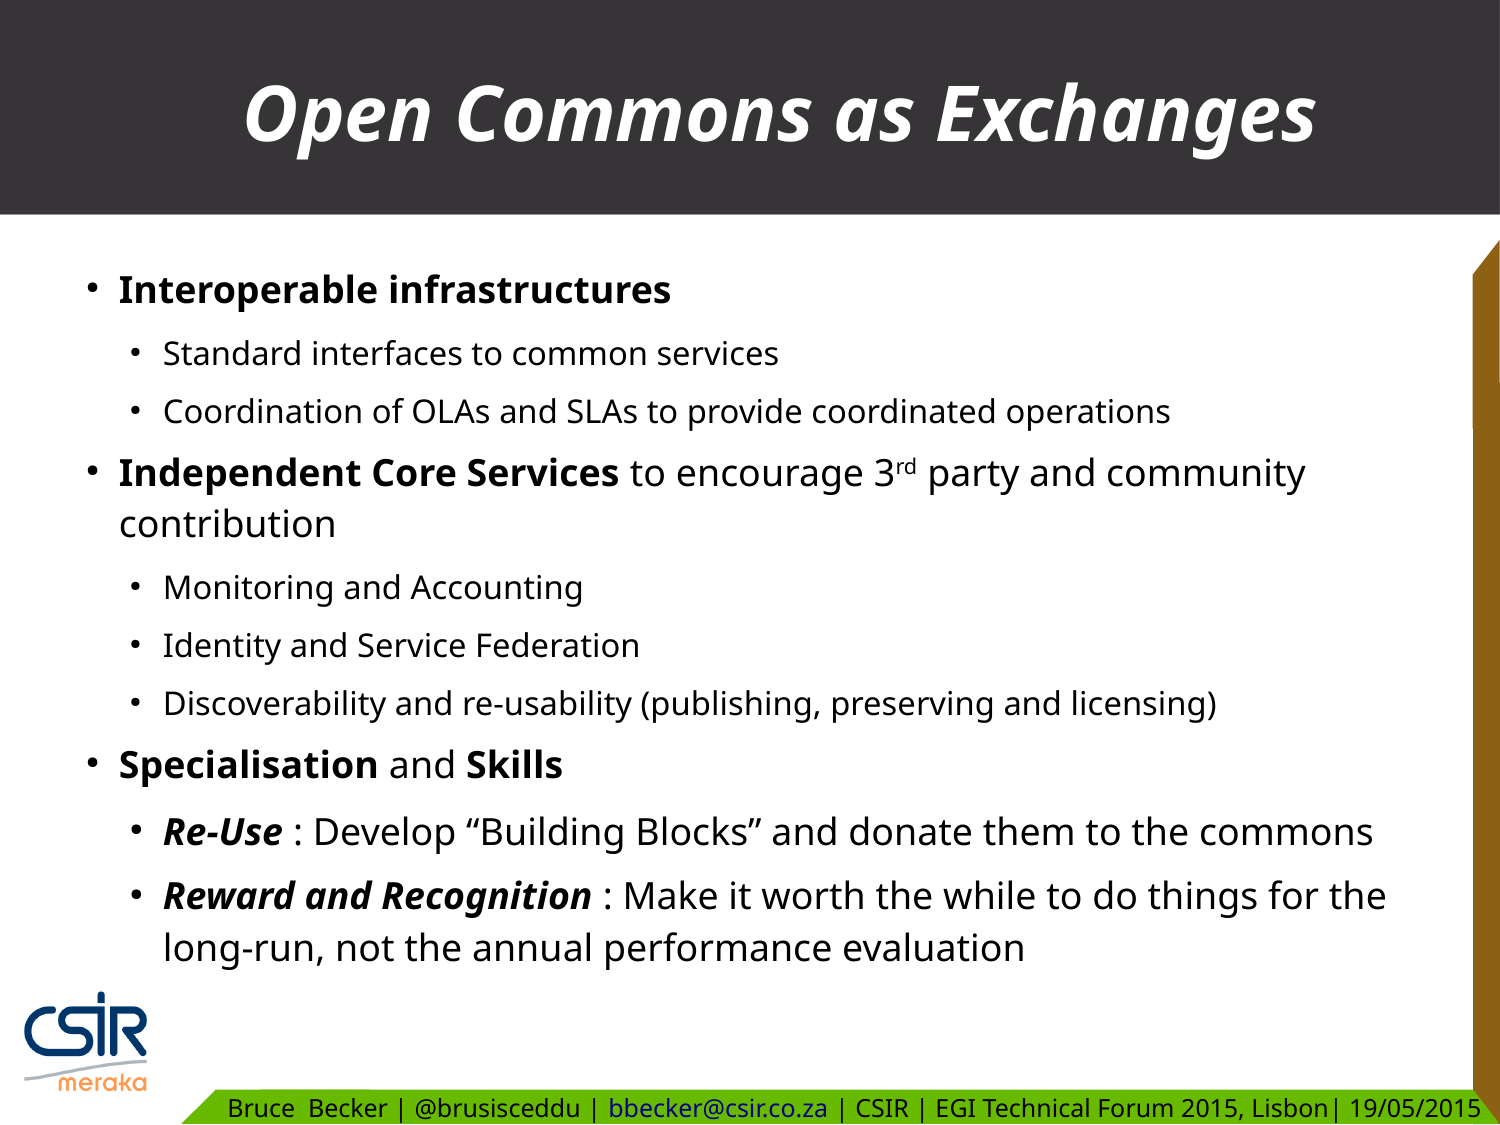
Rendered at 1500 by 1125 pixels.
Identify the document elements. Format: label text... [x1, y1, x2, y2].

picture [10, 974, 161, 1112]
list Interoperable infrastructures Standard interfaces to common services Coordination of OLAs and SLAs to provide coordinated operations Independent Core Services to encourage 3rd party and community contribution Monitoring and Accounting Identity and Service Federation Discoverability and re-usability (publishing, preserving and licensing) Specialisation and Skills Re-Use : Develop “Building Blocks” and donate them to the commons Reward and Recognition : Make it worth the while to do things for the long-run, not the annual performance evaluation [75, 263, 1425, 981]
picture [0, 0, 1500, 215]
title Open Commons as Exchanges [185, 18, 1377, 206]
